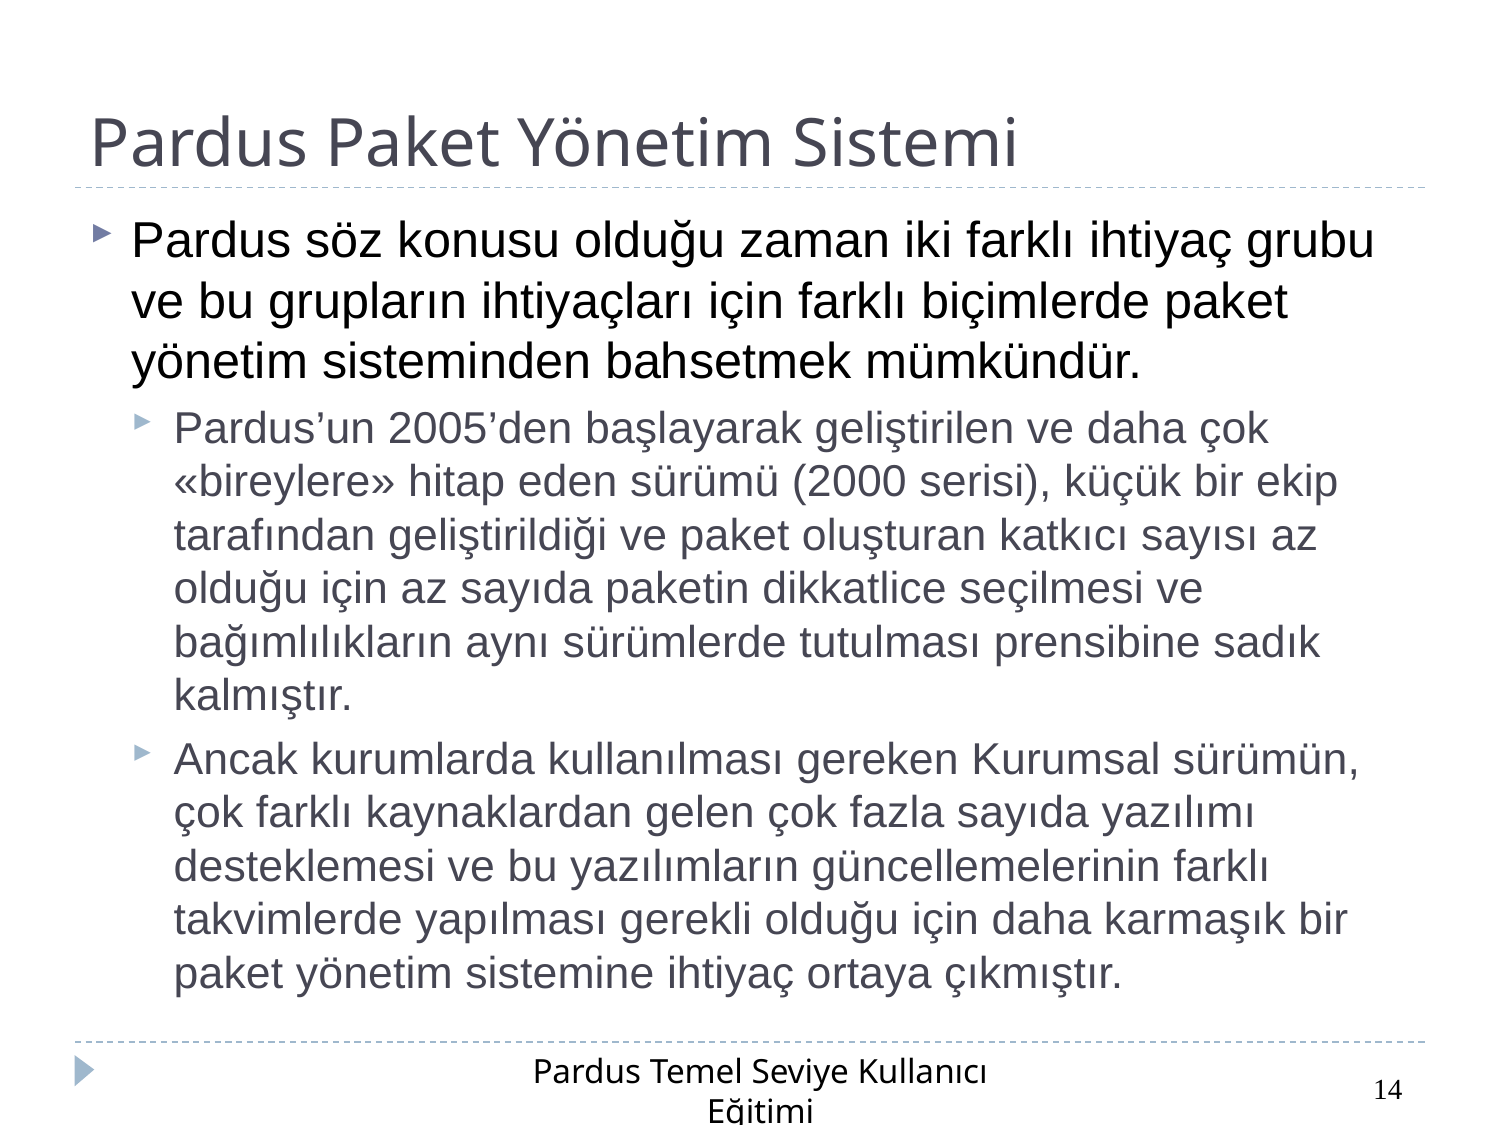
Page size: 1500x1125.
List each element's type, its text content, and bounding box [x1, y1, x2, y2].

title Pardus Paket Yönetim Sistemi [75, 24, 1425, 188]
list Pardus söz konusu olduğu zaman iki farklı ihtiyaç grubu ve bu grupların ihtiyaçları için farklı biçimlerde paket yönetim sisteminden bahsetmek mümkündür. Pardus’un 2005’den başlayarak geliştirilen ve daha çok «bireylere» hitap eden sürümü (2000 serisi), küçük bir ekip tarafından geliştirildiği ve paket oluşturan katkıcı sayısı az olduğu için az sayıda paketin dikkatlice seçilmesi ve bağımlılıkların aynı sürümlerde tutulması prensibine sadık kalmıştır. Ancak kurumlarda kullanılması gereken Kurumsal sürümün, çok farklı kaynaklardan gelen çok fazla sayıda yazılımı desteklemesi ve bu yazılımların güncellemelerinin farklı takvimlerde yapılması gerekli olduğu için daha karmaşık bir paket yönetim sistemine ihtiyaç ortaya çıkmıştır. [75, 200, 1425, 1010]
